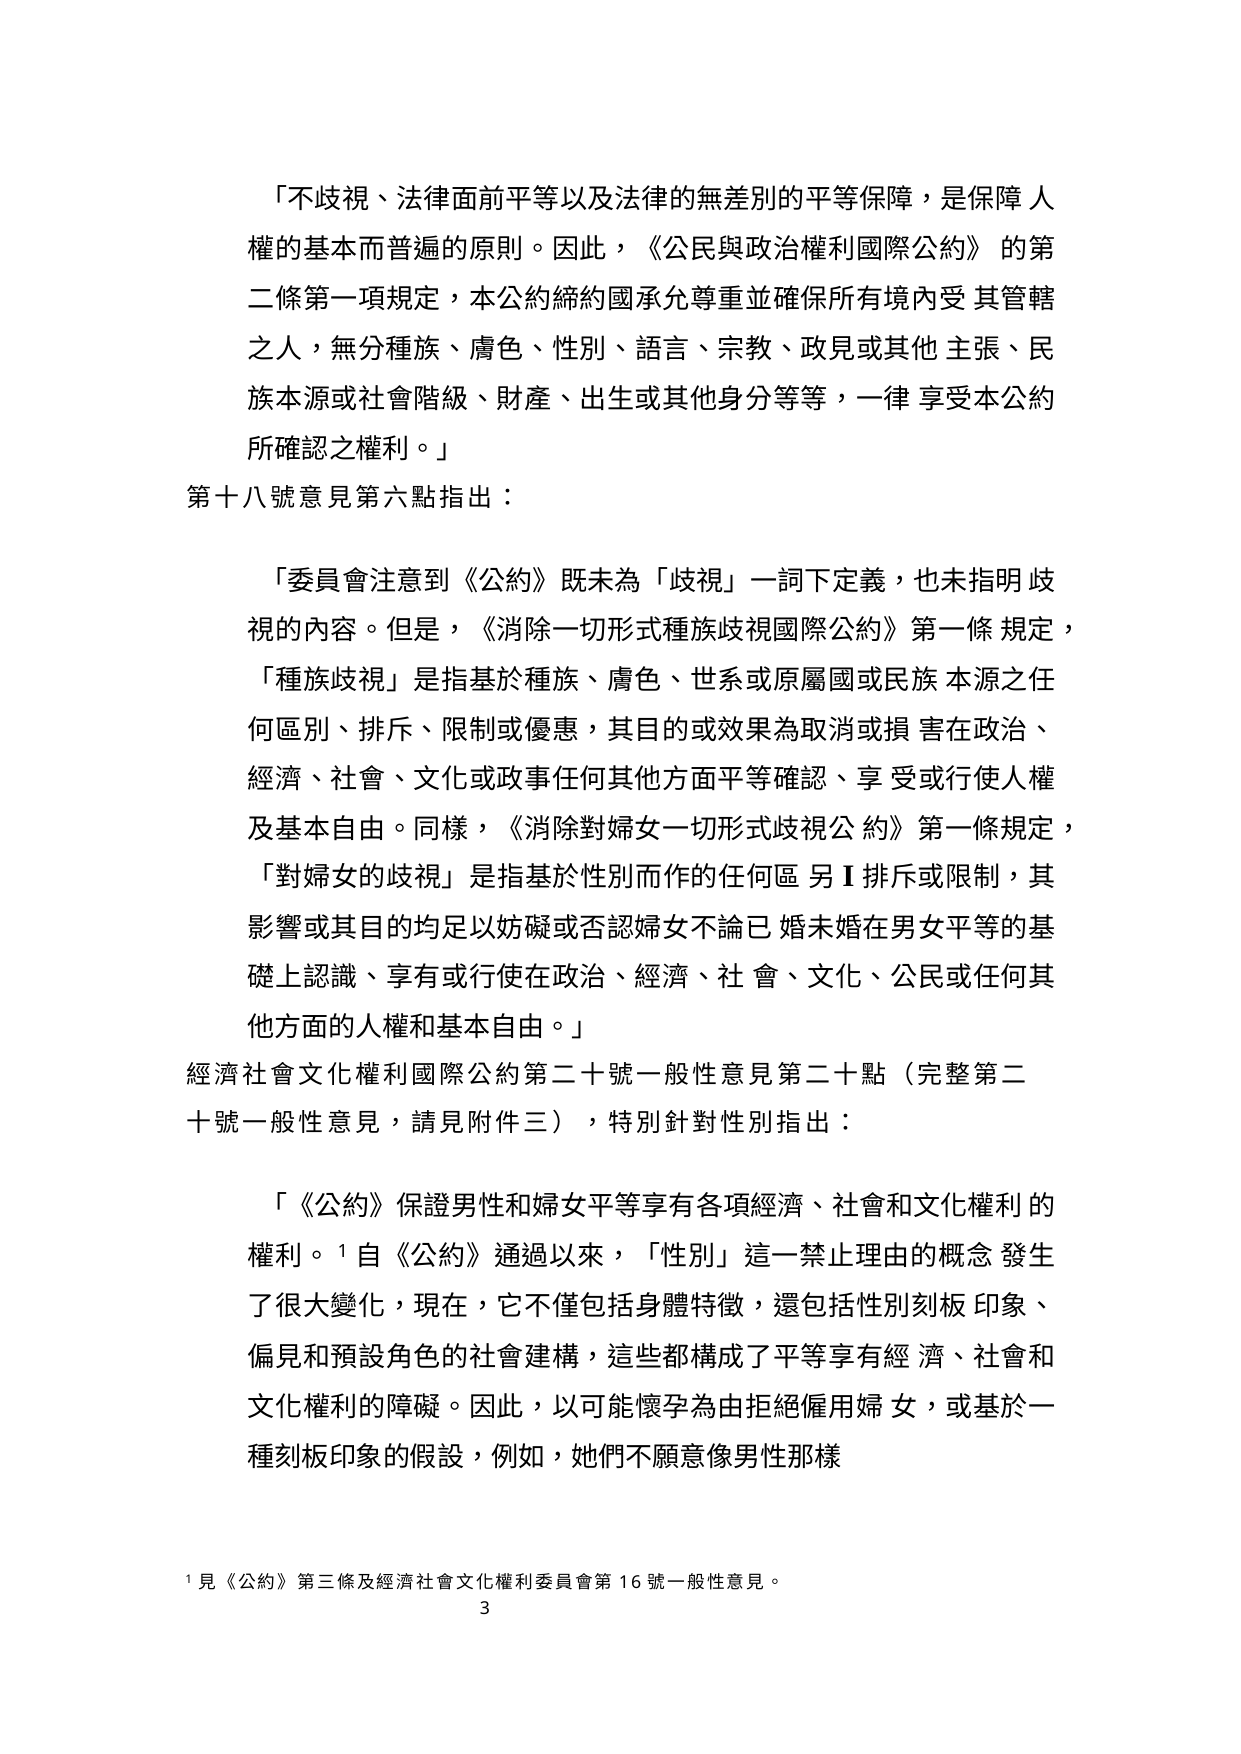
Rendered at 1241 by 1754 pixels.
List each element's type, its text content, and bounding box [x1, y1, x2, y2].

text_box 「不歧視、法律面前平等以及法律的無差別的平等保障，是保障 人權的基本而普遍的原則。因此，《公民與政治權利國際公約》 的第二條第一項規定，本公約締約國承允尊重並確保所有境內受 其管轄之人，無分種族、膚色、性別、語言、宗教、政見或其他 主張、民族本源或社會階級、財產、出生或其他身分等等，一律 享受本公約所確認之權利。」 第十八號意見第六點指出： 「委員會注意到《公約》既未為「歧視」一詞下定義，也未指明 歧視的內容。但是，《消除一切形式種族歧視國際公約》第一條 規定，「種族歧視」是指基於種族、膚色、世系或原屬國或民族 本源之任何區別、排斥、限制或優惠，其目的或效果為取消或損 害在政治、經濟、社會、文化或政事任何其他方面平等確認、享 受或行使人權及基本自由。同樣，《消除對婦女一切形式歧視公 約》第一條規定，「對婦女的歧視」是指基於性別而作的任何區 另I排斥或限制，其影響或其目的均足以妨礙或否認婦女不論已 婚未婚在男女平等的基礎上認識、享有或行使在政治、經濟、社 會、文化、公民或任何其他方面的人權和基本自由。」 經濟社會文化權利國際公約第二十號一般性意見第二十點（完整第二 十號一般性意見，請見附件三），特別針對性別指出： 「《公約》保證男性和婦女平等享有各項經濟、社會和文化權利 的權利。1自《公約》通過以來，「性別」這一禁止理由的概念 發生了很大變化，現在，它不僅包括身體特徵，還包括性別刻板 印象、偏見和預設角色的社會建構，這些都構成了平等享有經 濟、社會和文化權利的障礙。因此，以可能懷孕為由拒絕僱用婦 女，或基於一種刻板印象的假設，例如，她們不願意像男性那樣 [186, 164, 1055, 1515]
text_box 1見《公約》第三條及經濟社會文化權利委員會第16號一般性意見。 3 [185, 1571, 814, 1622]
